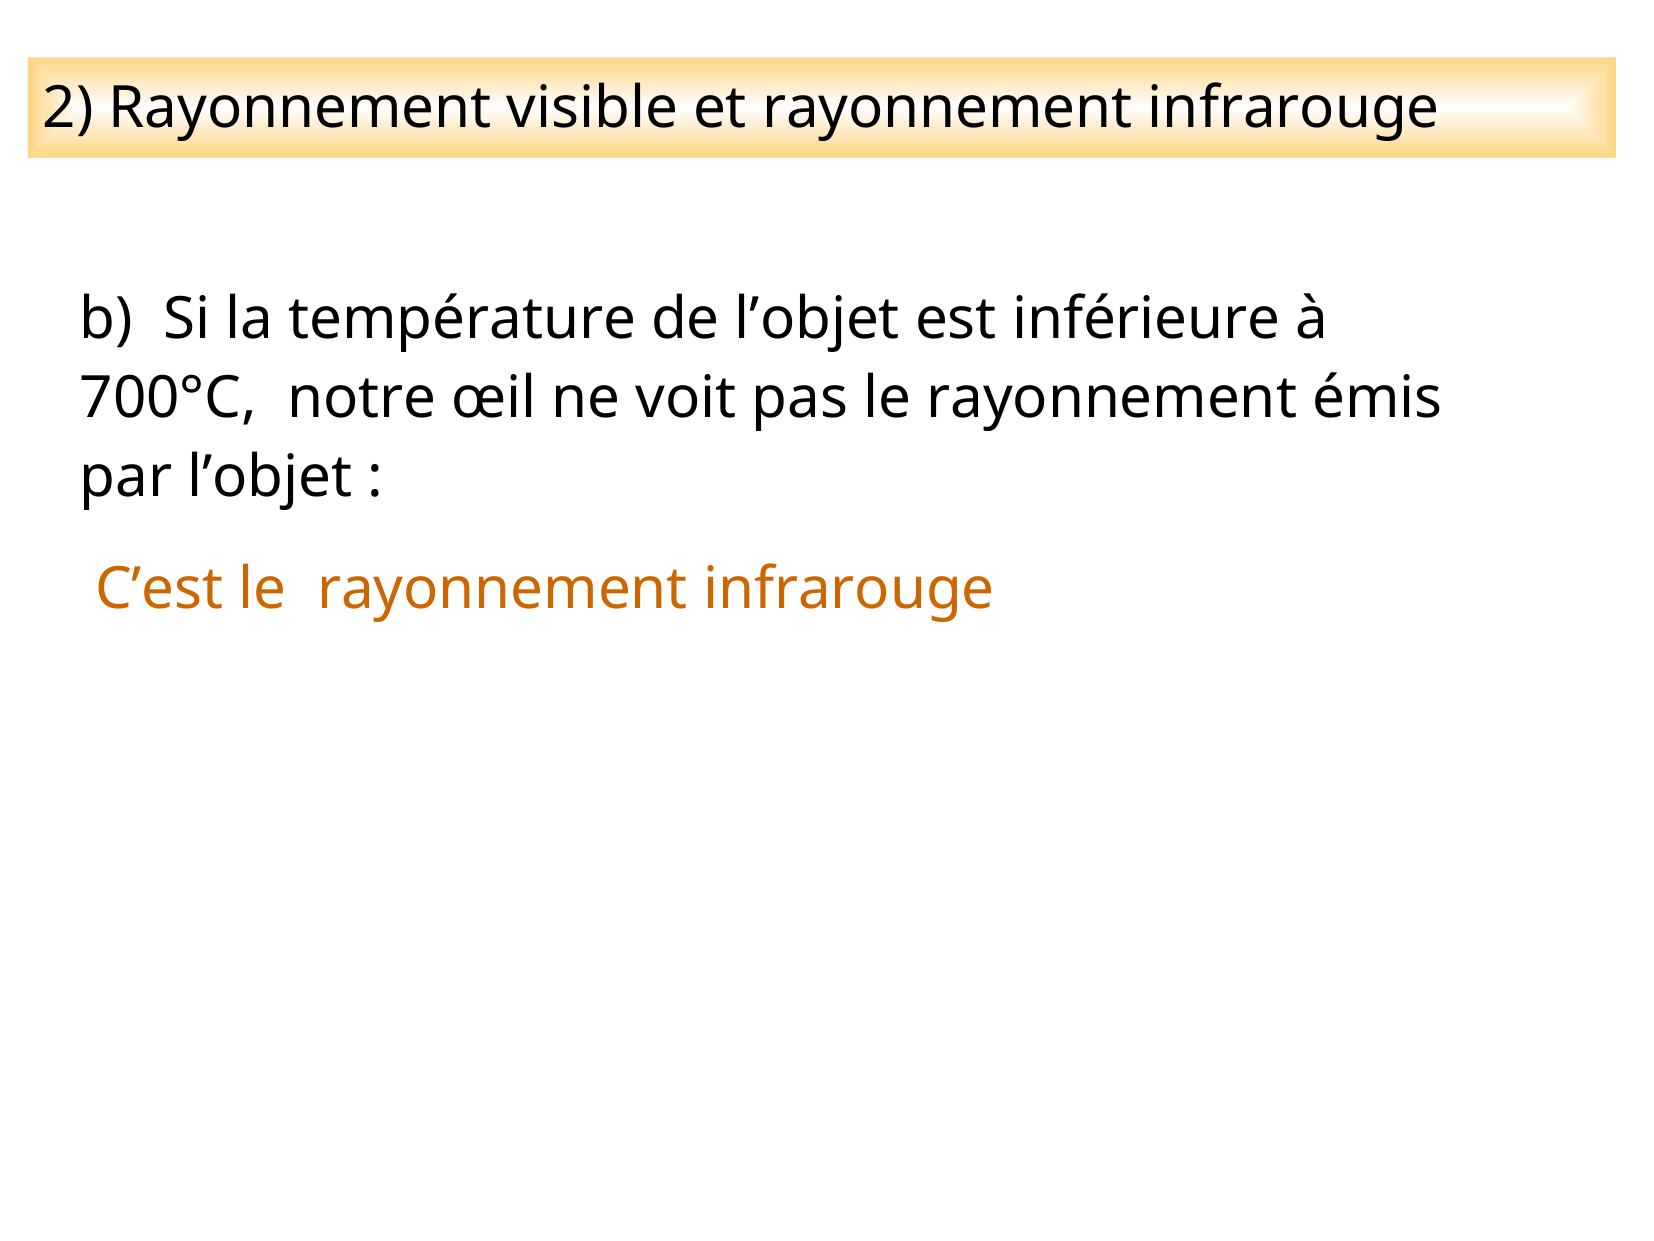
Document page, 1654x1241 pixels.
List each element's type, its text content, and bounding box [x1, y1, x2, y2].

text_box b) Si la température de l’objet est inférieure à 700°C, notre œil ne voit pas le rayonnement émis par l’objet : C’est le rayonnement infrarouge [65, 268, 1484, 586]
text_box 2) Rayonnement visible et rayonnement infrarouge [27, 57, 1617, 158]
